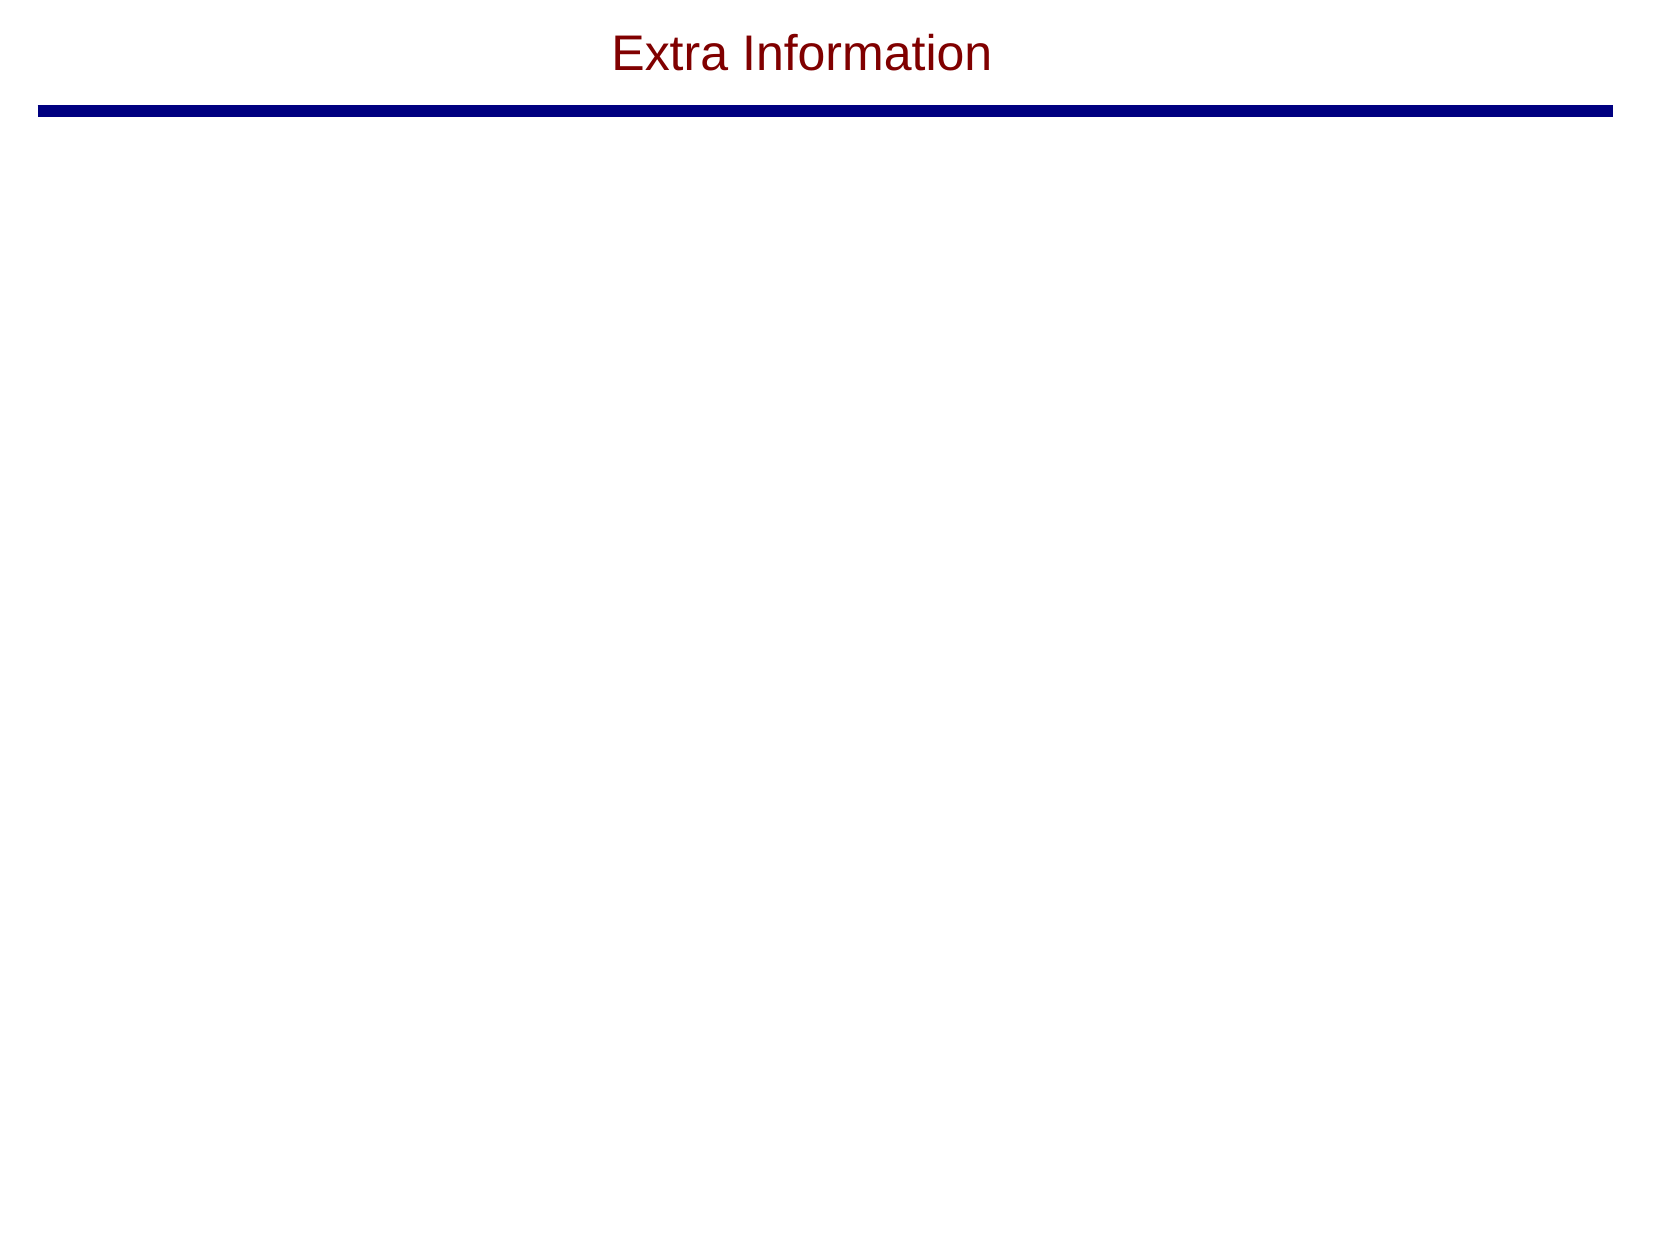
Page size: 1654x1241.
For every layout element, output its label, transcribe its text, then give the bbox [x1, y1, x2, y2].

text_box Extra Information [280, 25, 1324, 82]
